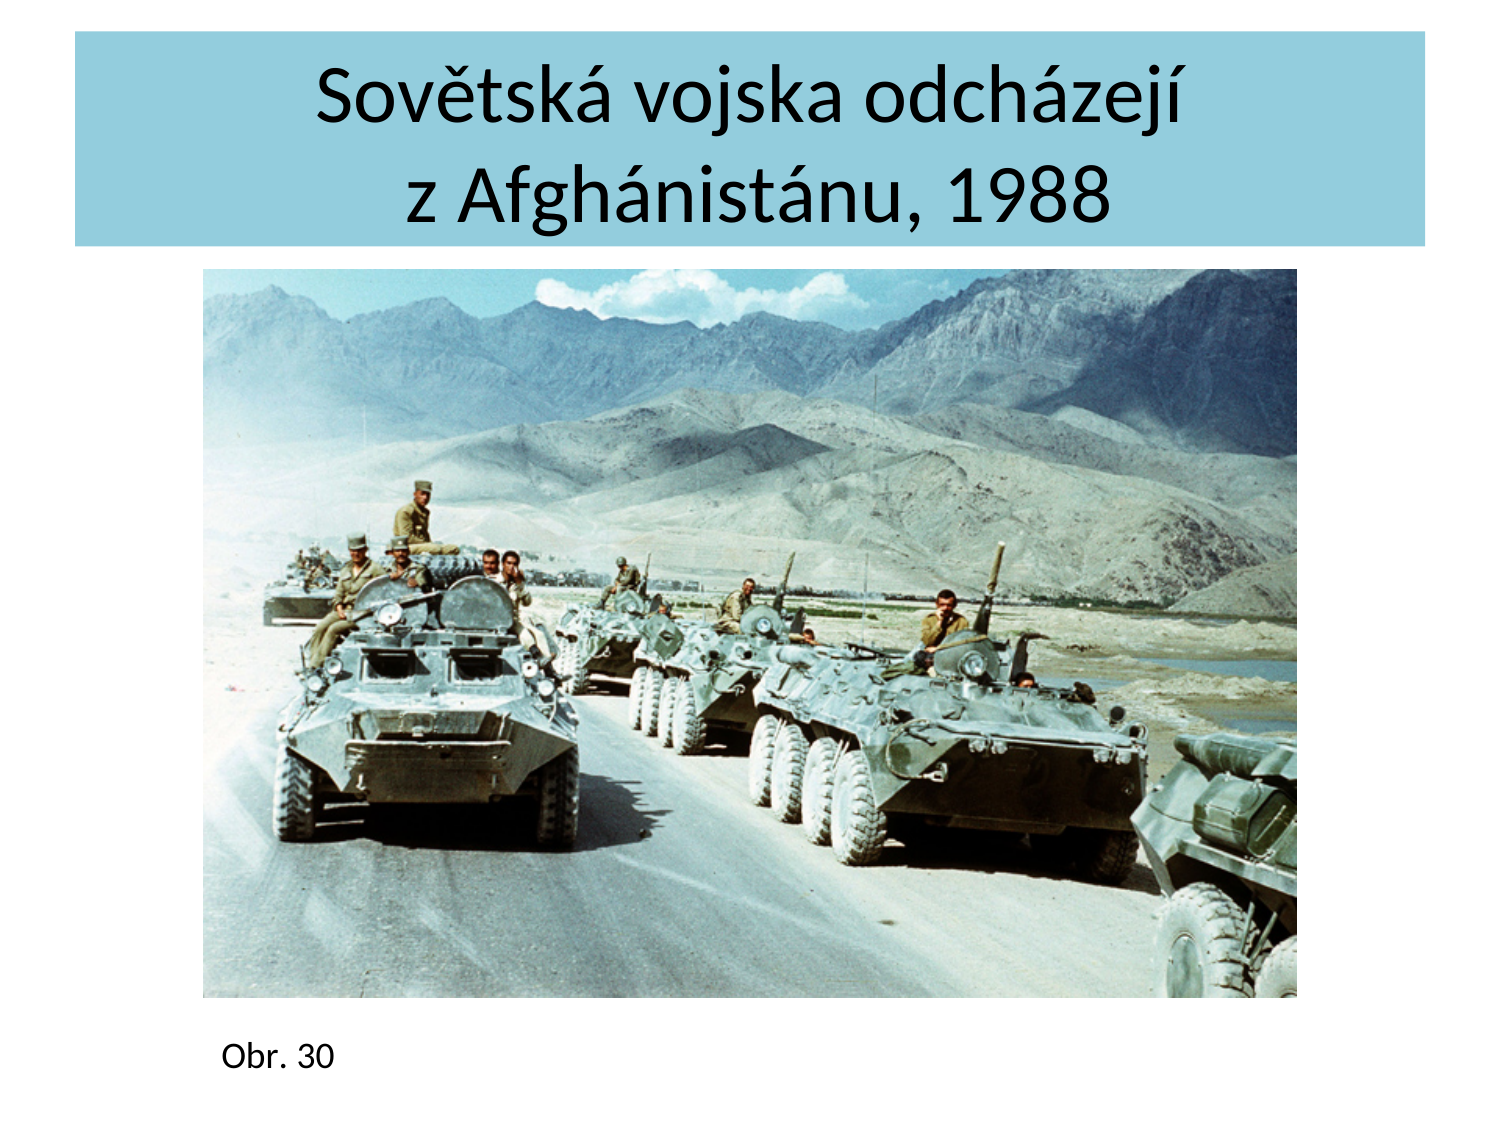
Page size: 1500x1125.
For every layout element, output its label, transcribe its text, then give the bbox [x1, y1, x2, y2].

text_box [203, 269, 1297, 998]
title Sovětská vojska odcházejí z Afghánistánu, 1988 [75, 31, 1426, 247]
text_box Obr. 30 [206, 1023, 443, 1084]
